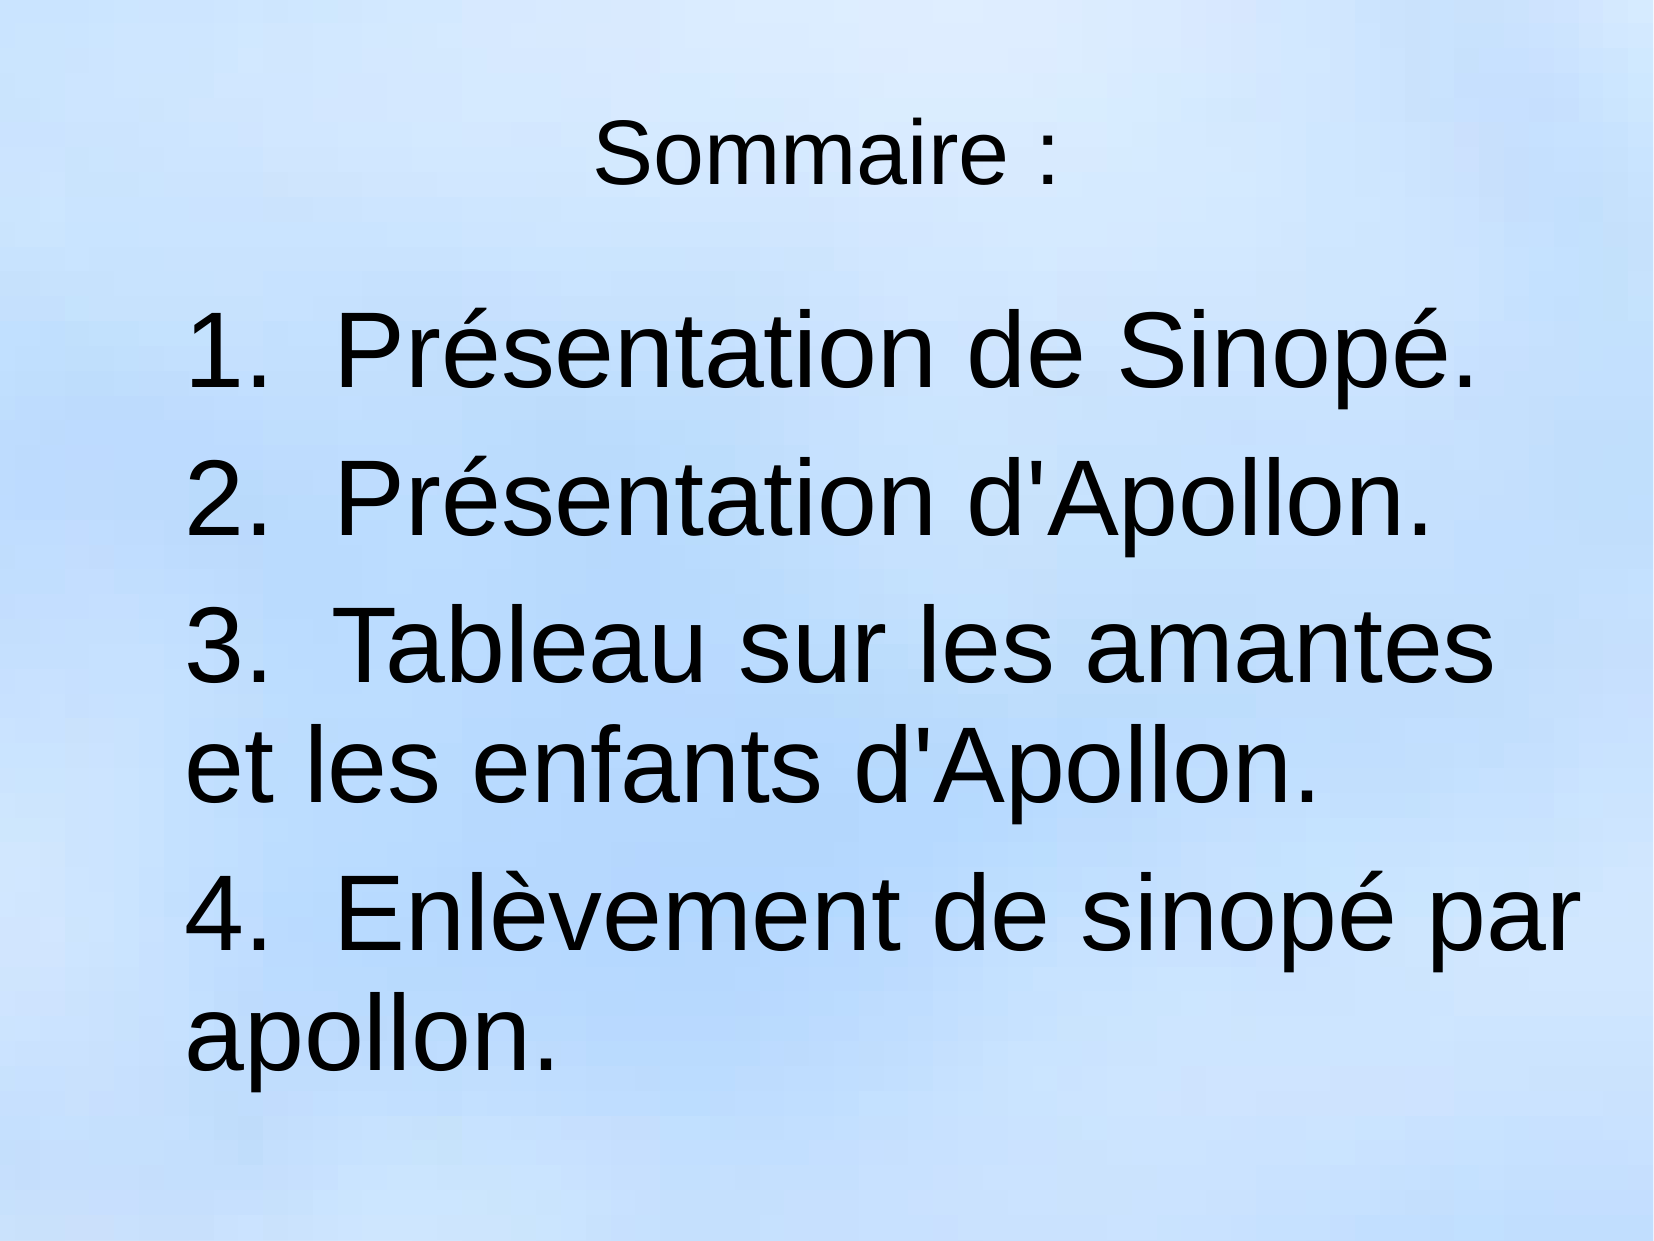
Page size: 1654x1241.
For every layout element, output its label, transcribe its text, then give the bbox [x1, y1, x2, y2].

list 1. Présentation de Sinopé. 2. Présentation d'Apollon. 3. Tableau sur les amantes et les enfants d'Apollon. 4. Enlèvement de sinopé par apollon. [118, 290, 1607, 1099]
picture [0, 0, 1654, 1241]
title Sommaire : [82, 49, 1571, 257]
